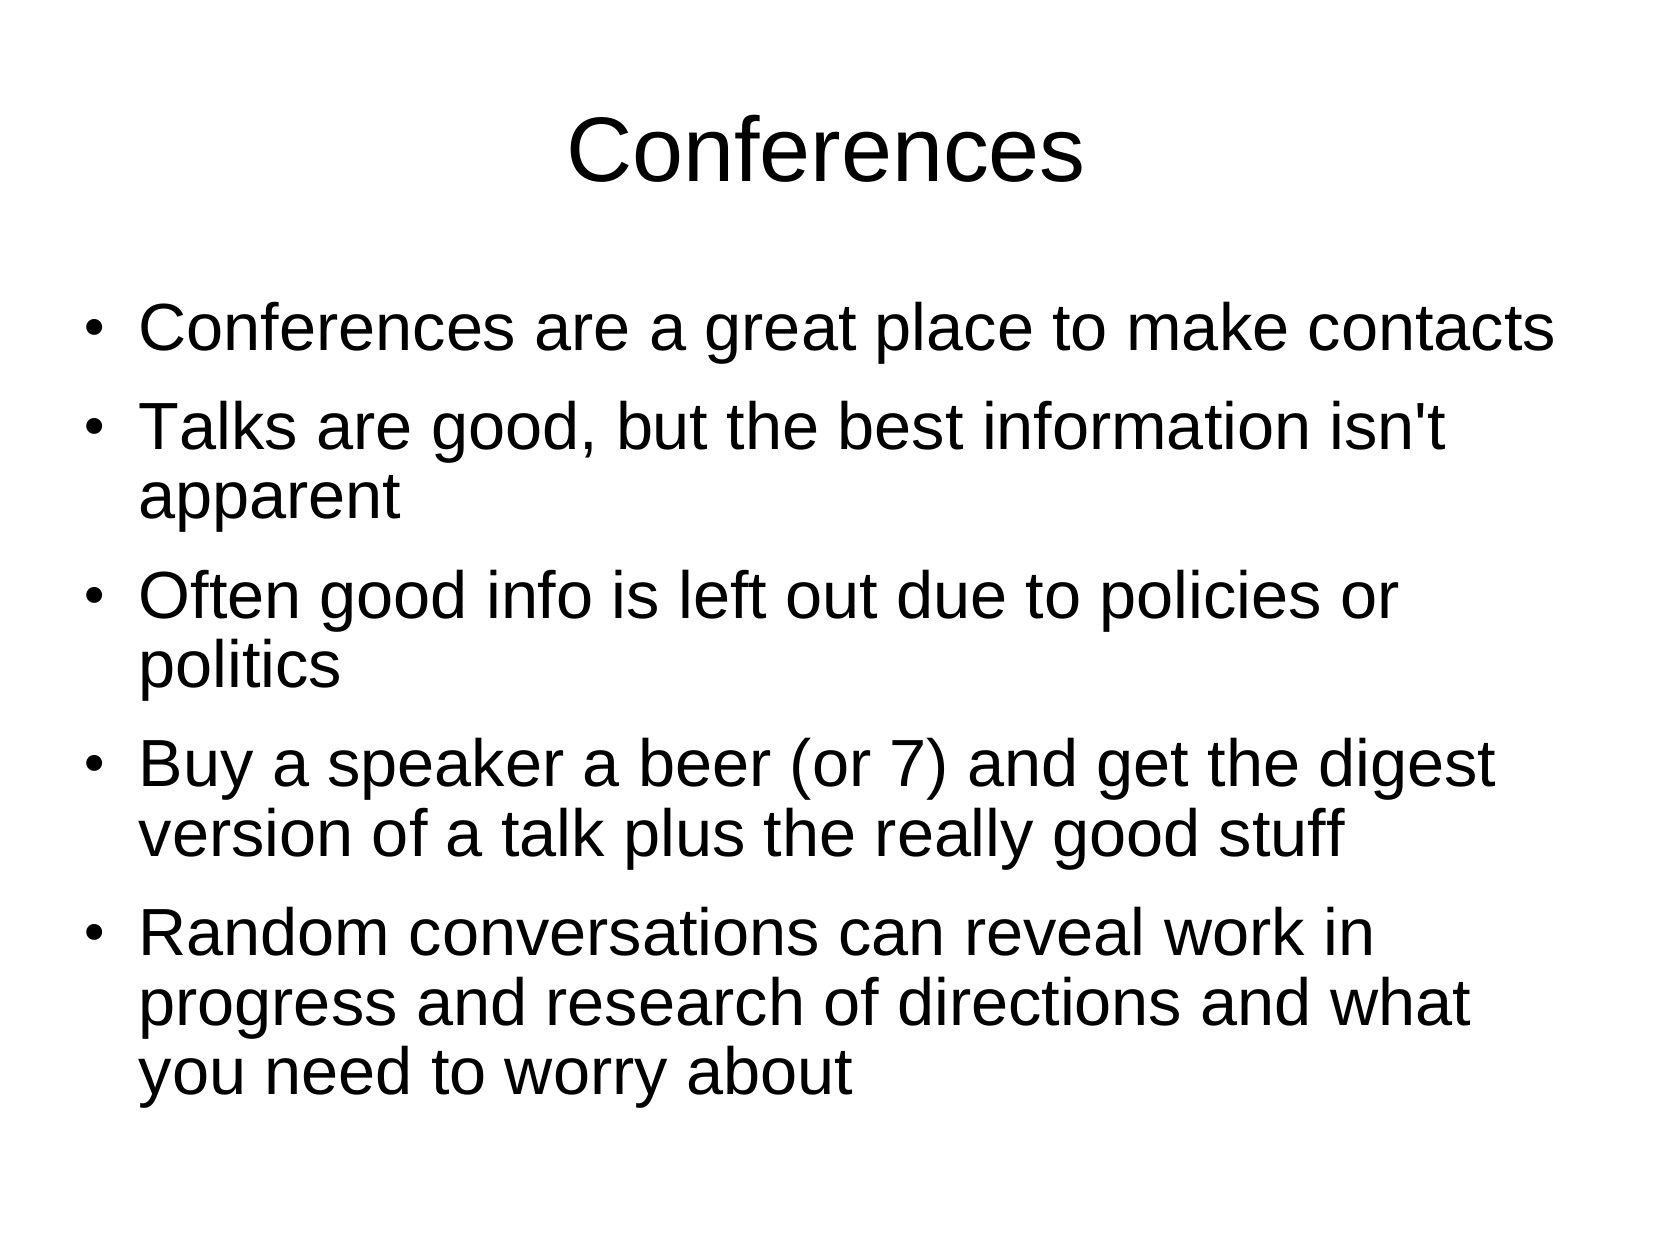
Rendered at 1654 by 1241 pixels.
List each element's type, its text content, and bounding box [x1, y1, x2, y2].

title Conferences [82, 56, 1571, 249]
list Conferences are a great place to make contacts Talks are good, but the best information isn't apparent Often good info is left out due to policies or politics Buy a speaker a beer (or 7) and get the digest version of a talk plus the really good stuff Random conversations can reveal work in progress and research of directions and what you need to worry about [82, 290, 1571, 1109]
